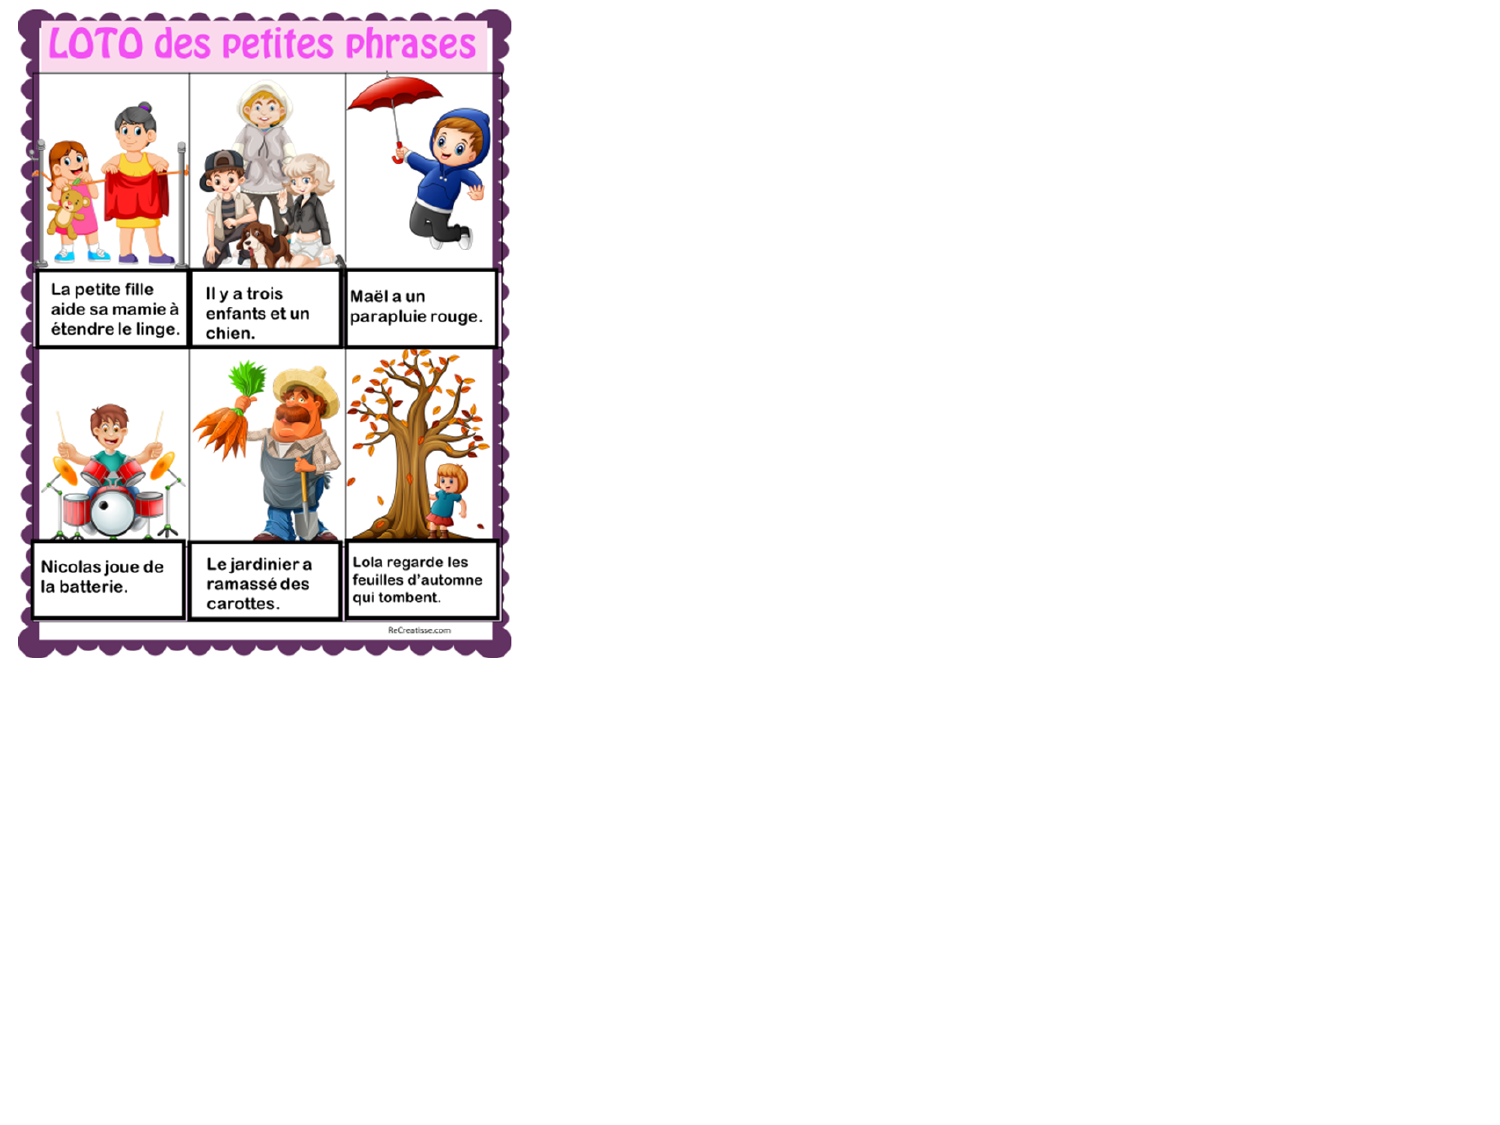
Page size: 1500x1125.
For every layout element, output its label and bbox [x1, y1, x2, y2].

picture [18, 0, 512, 658]
